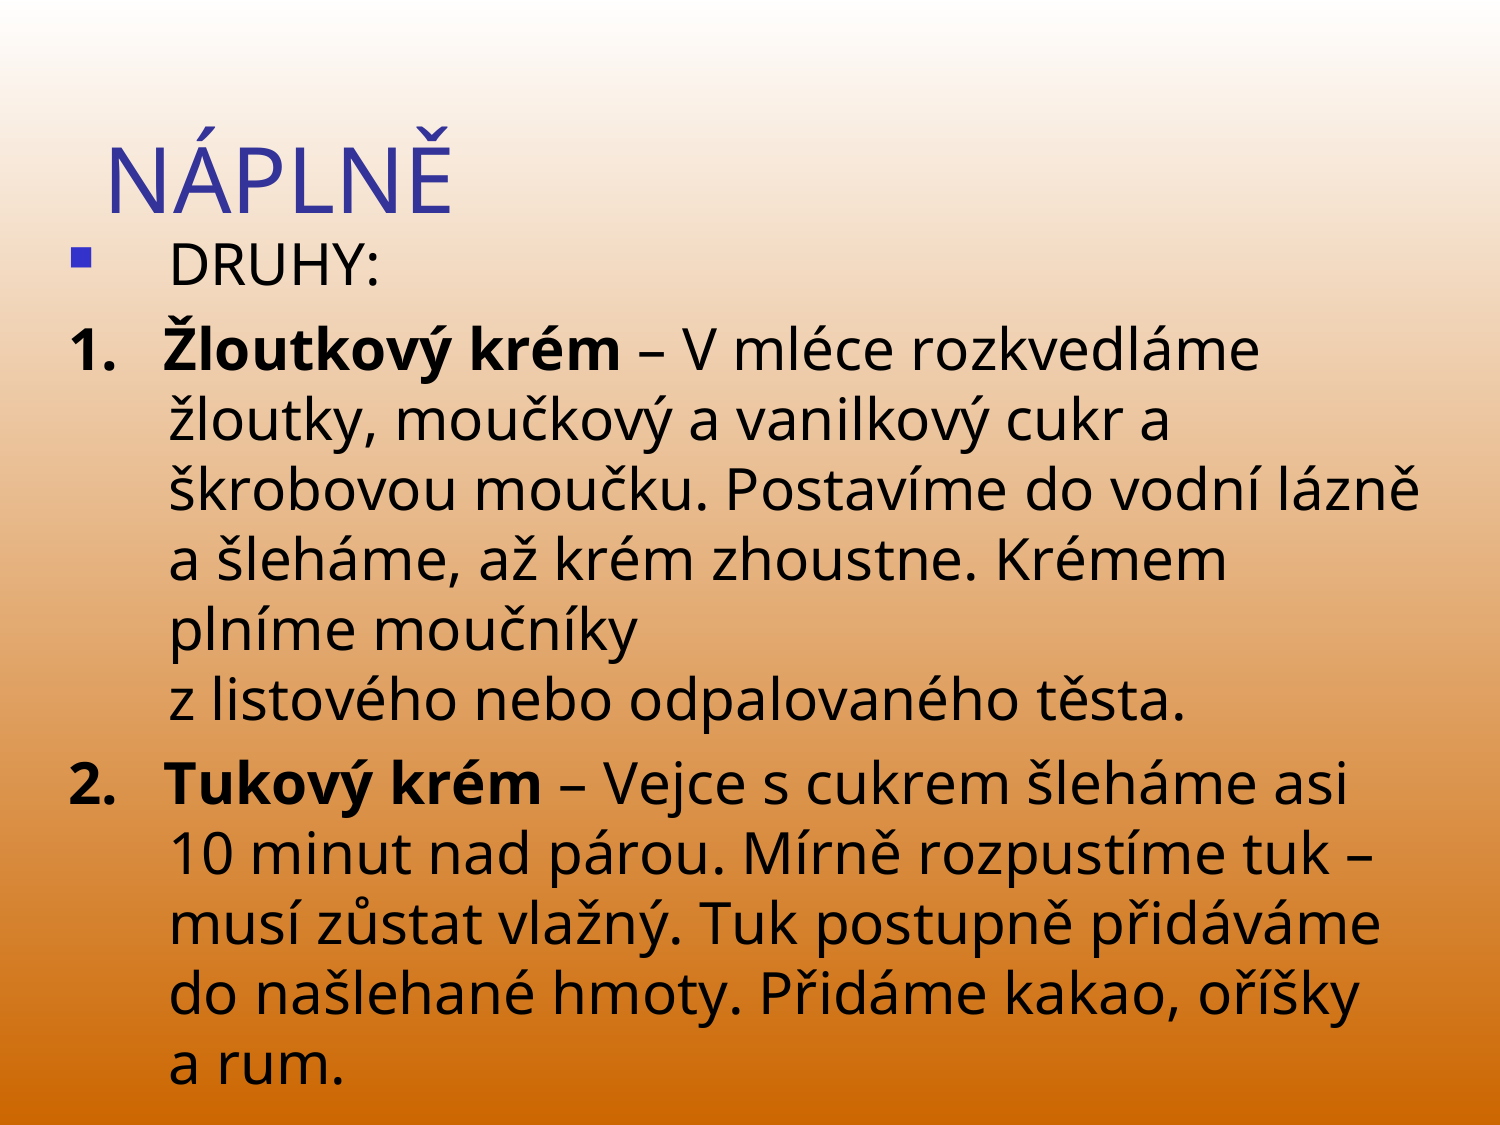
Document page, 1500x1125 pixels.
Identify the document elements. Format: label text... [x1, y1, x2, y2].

title NÁPLNĚ [88, 0, 1367, 220]
list DRUHY: 1. Žloutkový krém – V mléce rozkvedláme žloutky, moučkový a vanilkový cukr a škrobovou moučku. Postavíme do vodní lázně a šleháme, až krém zhoustne. Krémem plníme moučníky z listového nebo odpalovaného těsta. 2. Tukový krém – Vejce s cukrem šleháme asi 10 minut nad párou. Mírně rozpustíme tuk – musí zůstat vlažný. Tuk postupně přidáváme do našlehané hmoty. Přidáme kakao, oříšky a rum. [53, 220, 1446, 1059]
